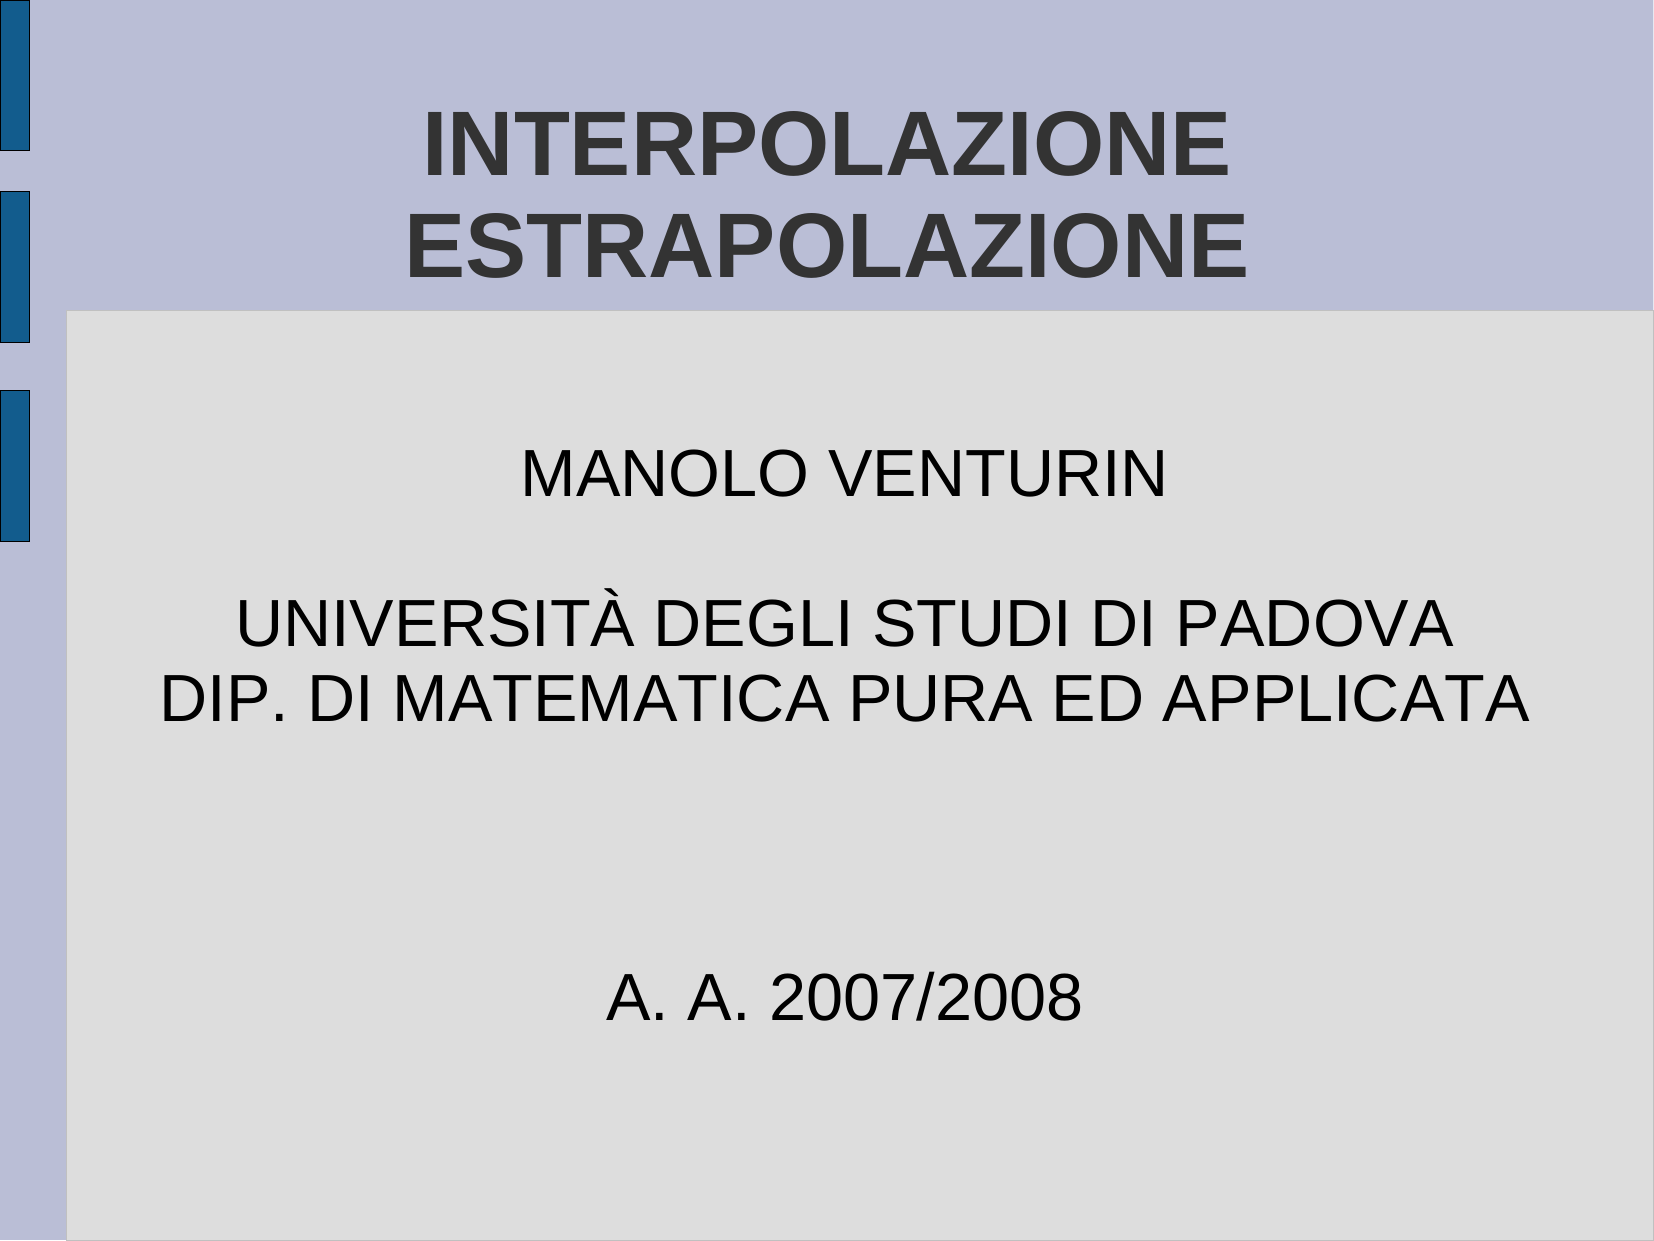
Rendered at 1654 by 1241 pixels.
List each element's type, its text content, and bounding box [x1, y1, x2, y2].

subtitle MANOLO VENTURIN UNIVERSITÀ DEGLI STUDI DI PADOVA DIP. DI MATEMATICA PURA ED APPLICATA A. A. 2007/2008 [121, 352, 1534, 1119]
title INTERPOLAZIONE ESTRAPOLAZIONE [121, 92, 1534, 298]
